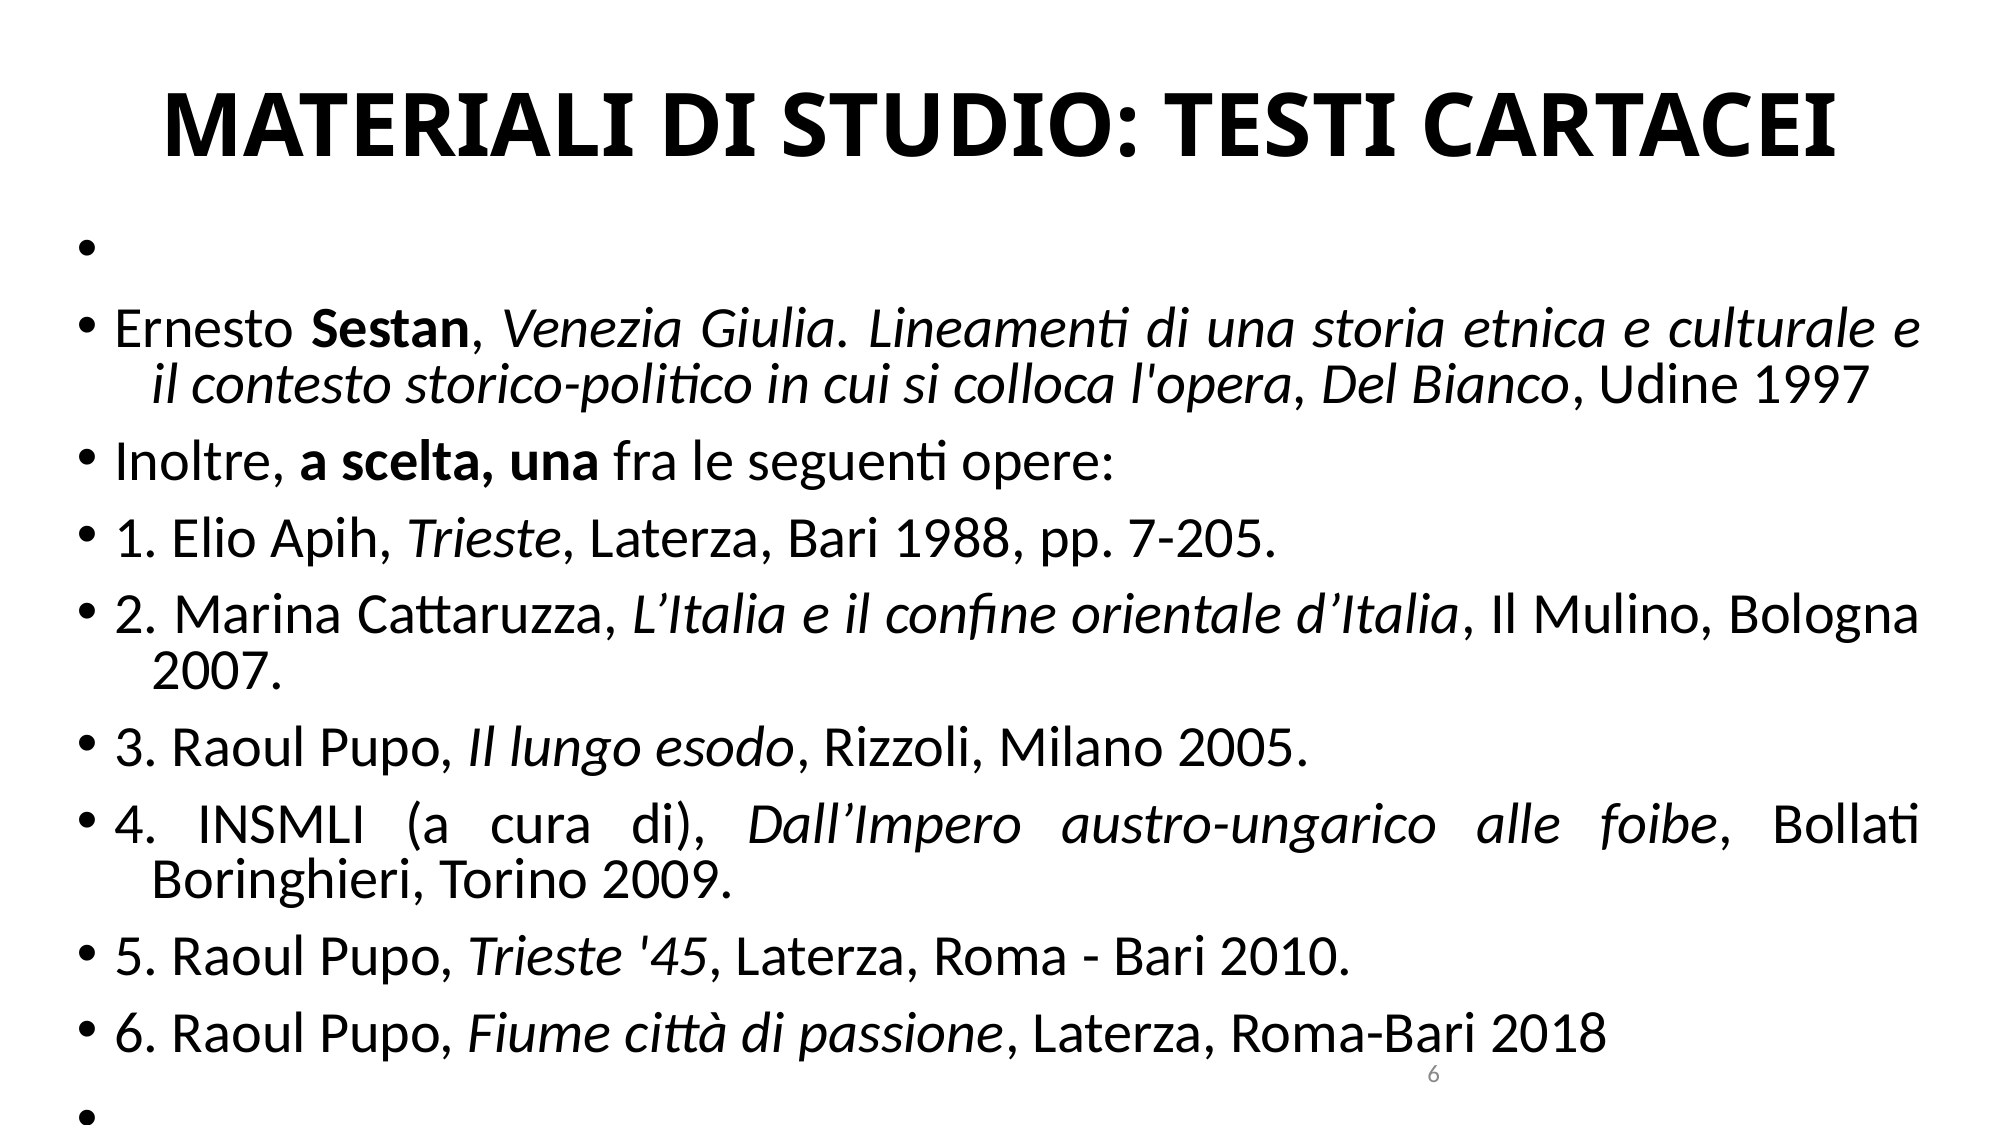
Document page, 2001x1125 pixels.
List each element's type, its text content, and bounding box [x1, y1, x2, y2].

text_box 5 [1412, 1042, 1863, 1103]
list Ernesto Sestan, Venezia Giulia. Lineamenti di una storia etnica e culturale e il contesto storico-politico in cui si colloca l'opera, Del Bianco, Udine 1997 Inoltre, a scelta, una fra le seguenti opere: 1. Elio Apih, Trieste, Laterza, Bari 1988, pp. 7-205. 2. Marina Cattaruzza, L’Italia e il confine orientale d’Italia, Il Mulino, Bologna 2007. 3. Raoul Pupo, Il lungo esodo, Rizzoli, Milano 2005. 4. INSMLI (a cura di), Dall’Impero austro-ungarico alle foibe, Bollati Boringhieri, Torino 2009. 5. Raoul Pupo, Trieste '45, Laterza, Roma - Bari 2010. 6. Raoul Pupo, Fiume città di passione, Laterza, Roma-Bari 2018 [61, 205, 1937, 1103]
title MATERIALI DI STUDIO: TESTI CARTACEI [137, 59, 1863, 196]
